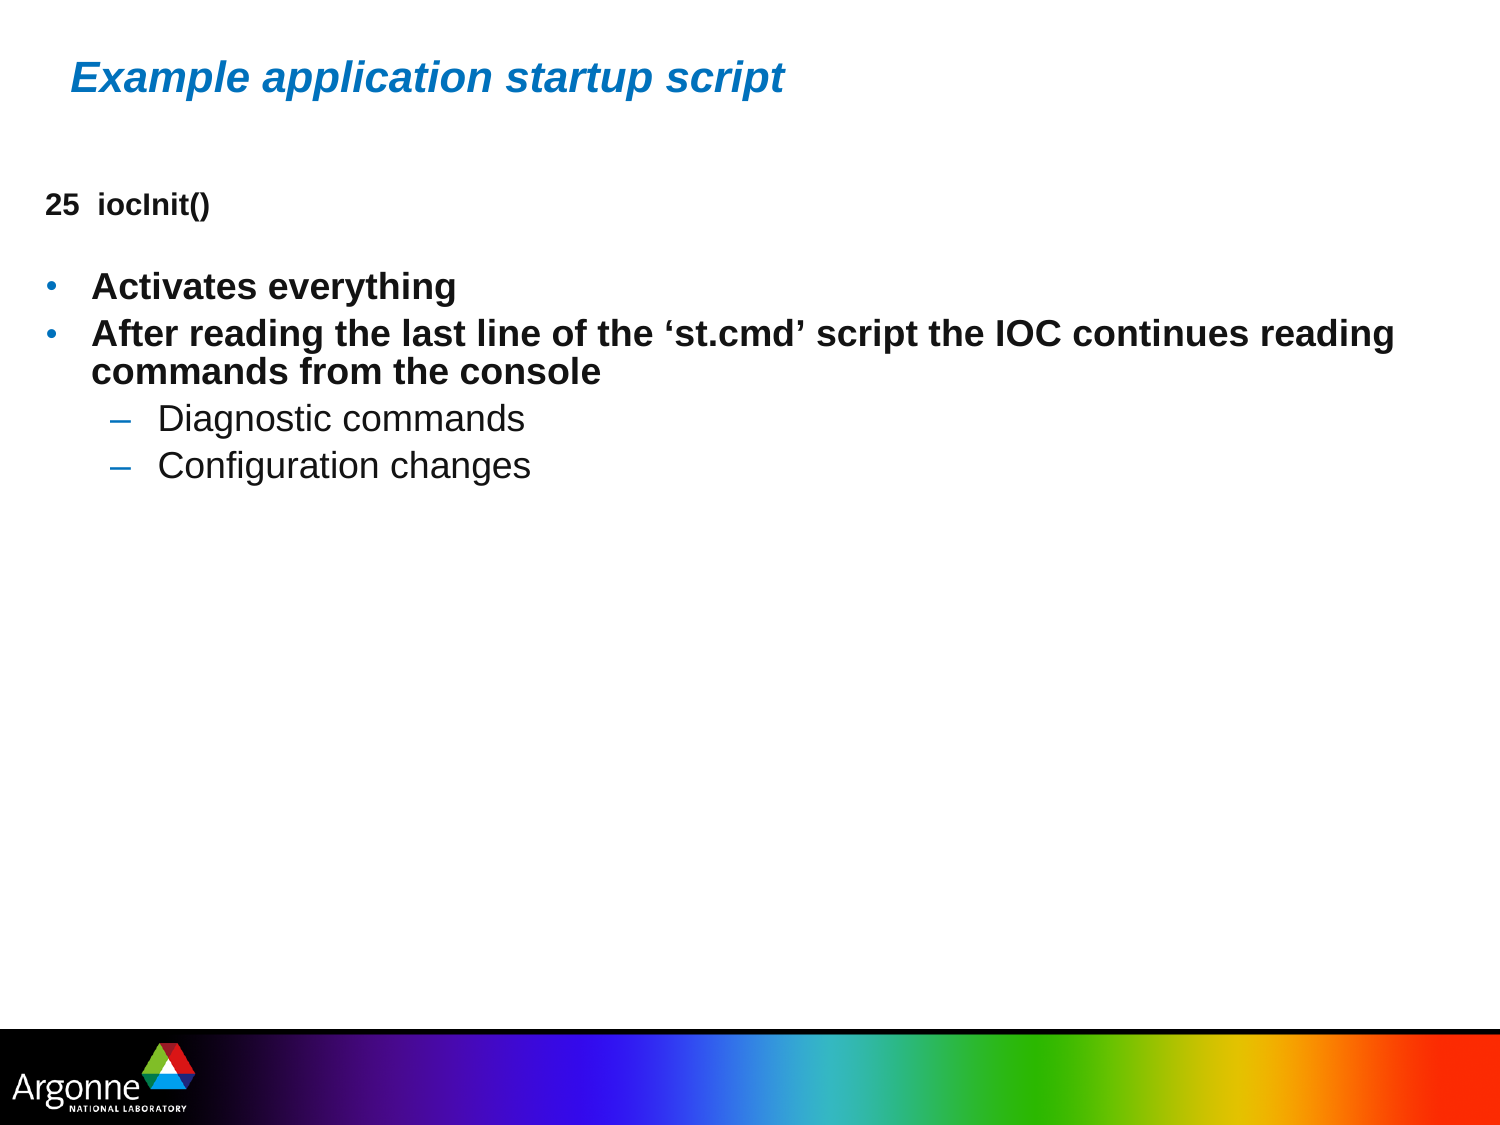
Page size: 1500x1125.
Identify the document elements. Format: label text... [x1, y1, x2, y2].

picture [0, 1029, 1500, 1125]
list 25 iocInit() Activates everything After reading the last line of the ‘st.cmd’ script the IOC continues reading commands from the console Diagnostic commands Configuration changes [30, 183, 1447, 516]
title Example application startup script [55, 57, 1361, 113]
